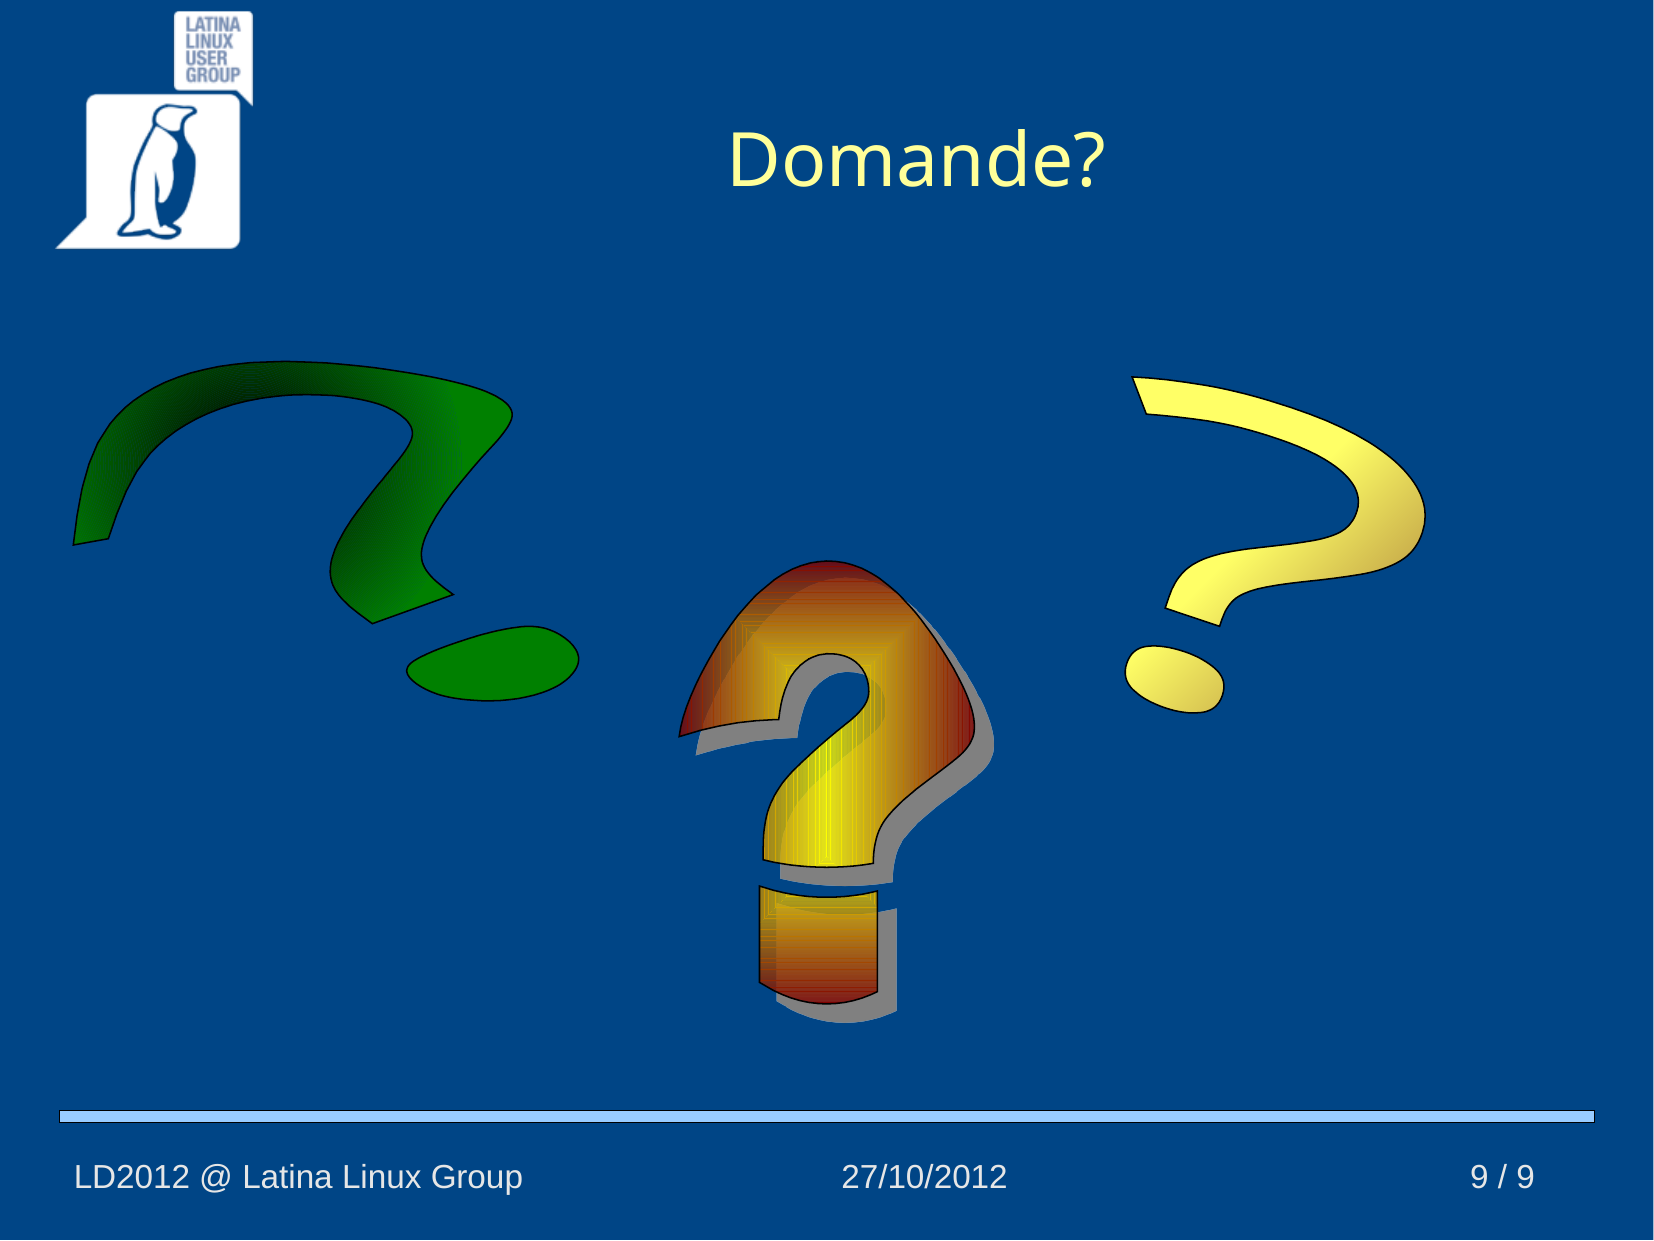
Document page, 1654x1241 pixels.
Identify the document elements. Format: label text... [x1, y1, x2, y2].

text_box ? [73, 361, 513, 624]
title Domande? [324, 49, 1571, 266]
text_box ? [1132, 376, 1426, 627]
text_box [759, 886, 878, 1004]
picture [43, 0, 266, 262]
text_box ? [406, 626, 579, 701]
text_box ? [1125, 645, 1224, 713]
text_box [679, 561, 975, 868]
